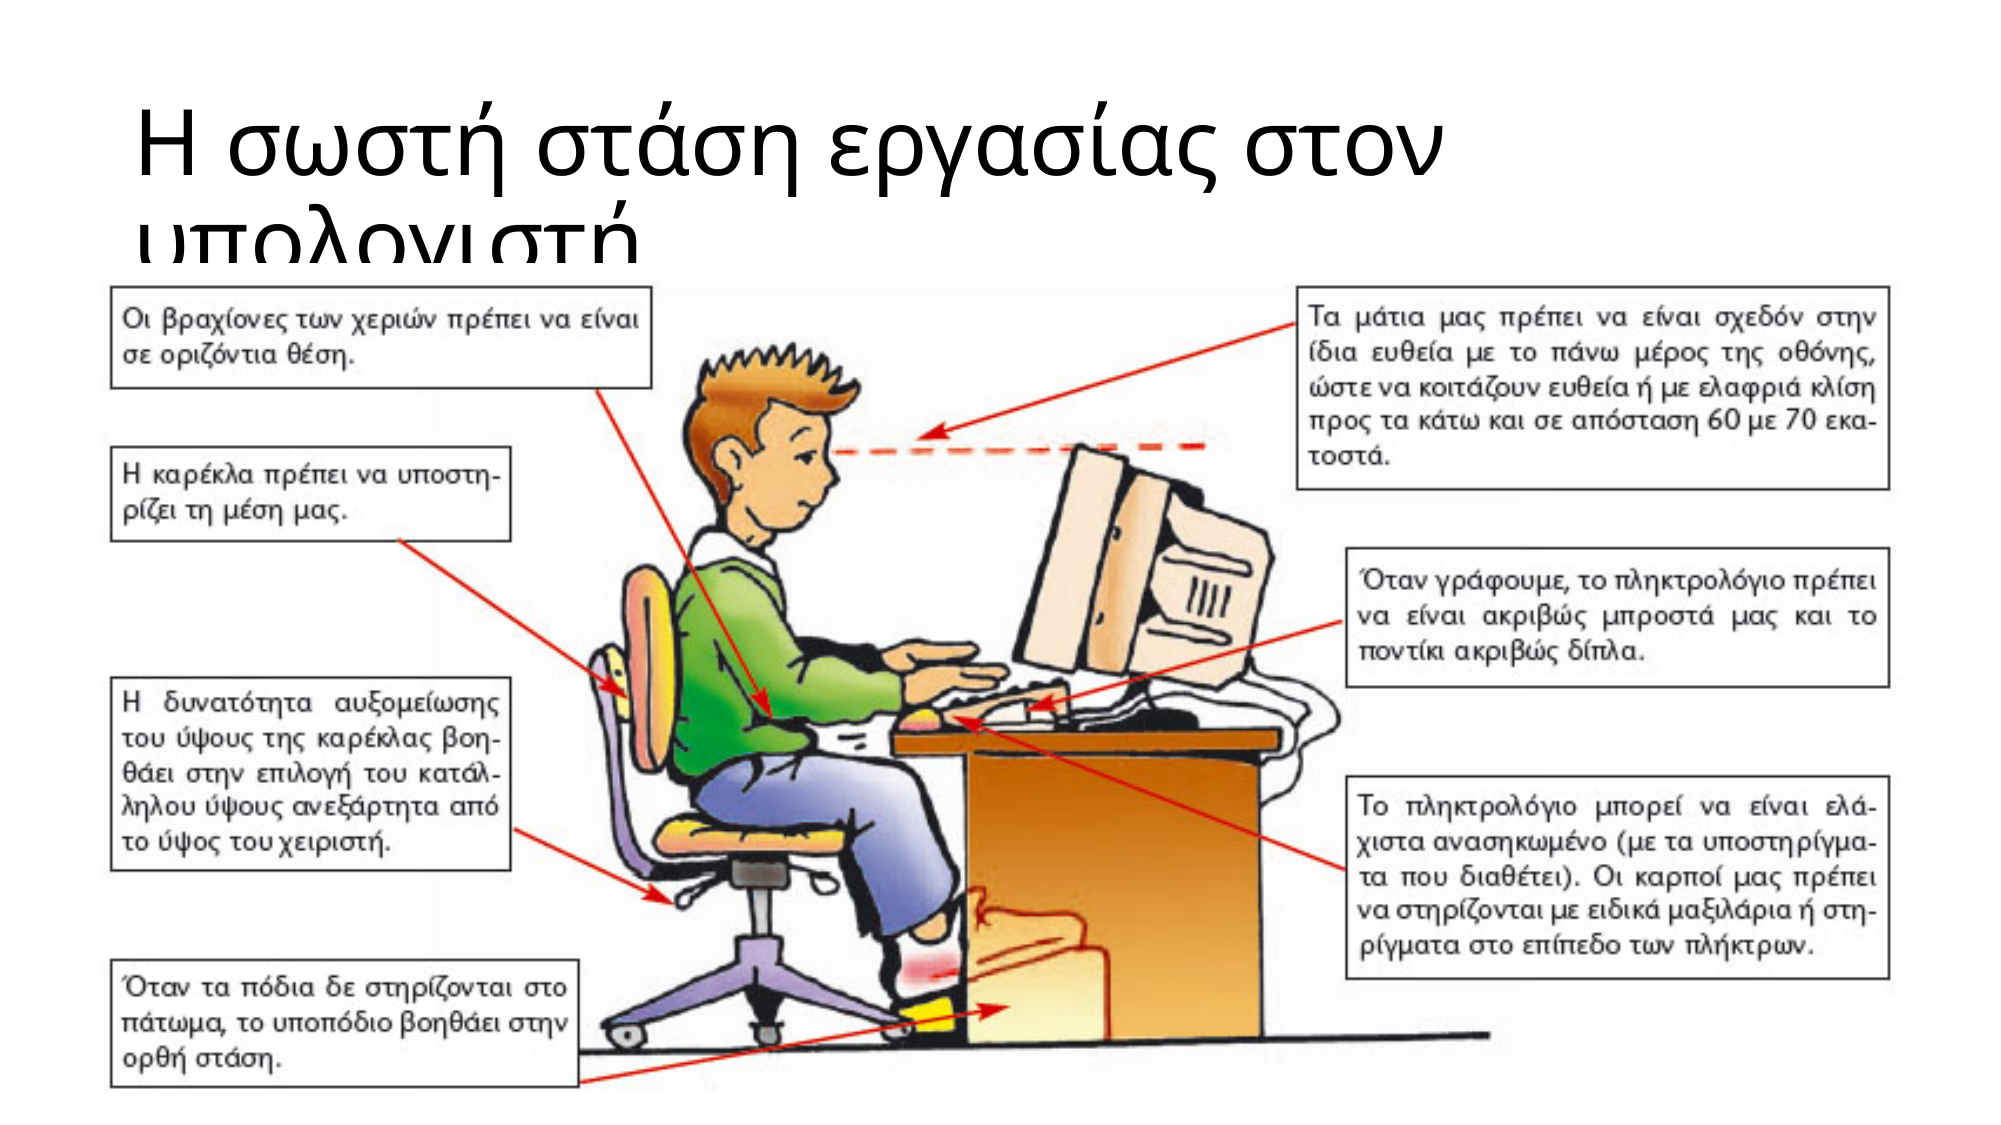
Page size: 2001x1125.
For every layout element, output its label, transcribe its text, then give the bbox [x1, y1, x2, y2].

title Η σωστή στάση εργασίας στον υπολογιστή [118, 88, 1844, 263]
picture [99, 264, 1905, 1110]
